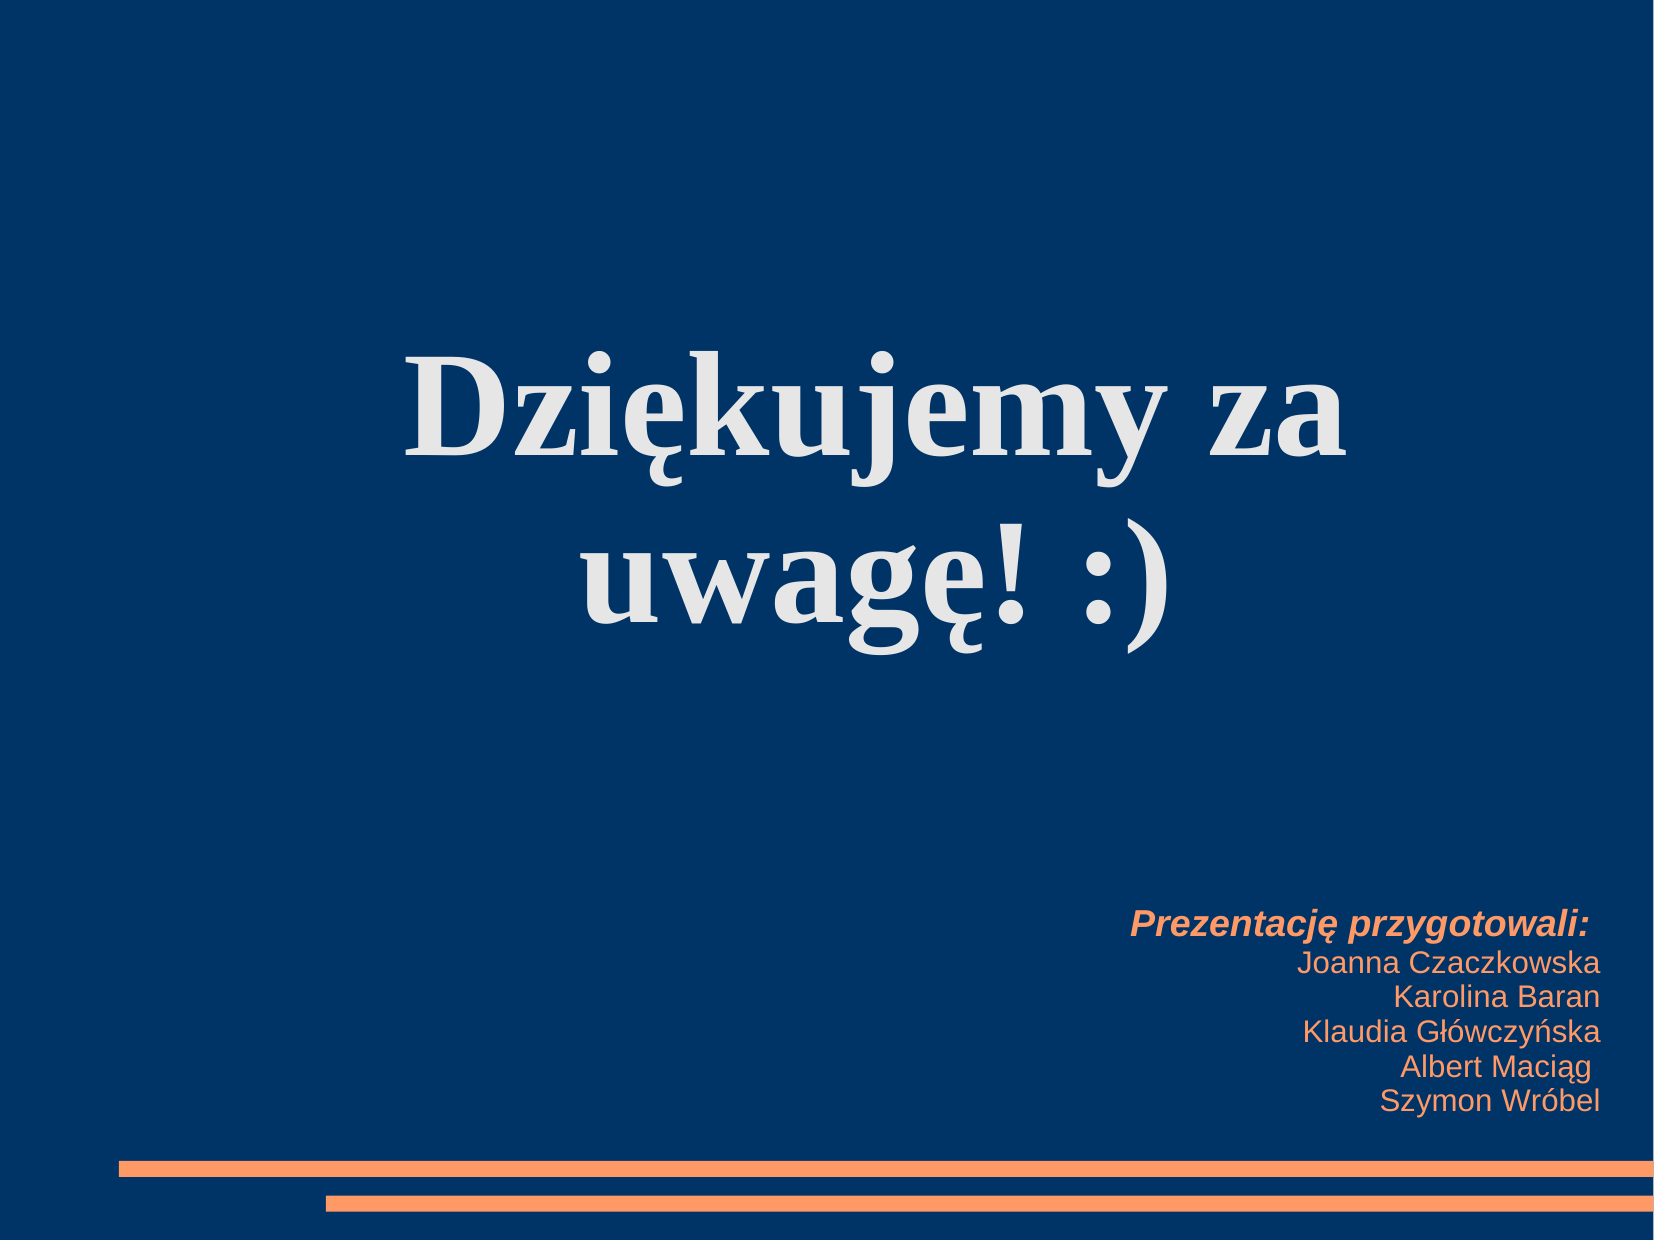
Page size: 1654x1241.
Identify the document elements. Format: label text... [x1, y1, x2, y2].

title Prezentację przygotowali: Joanna Czaczkowska Karolina Baran Klaudia Główczyńska Albert Maciąg Szymon Wróbel [1561, 897, 1602, 1124]
list Dziękujemy za uwagę! :) [121, 322, 1561, 1132]
